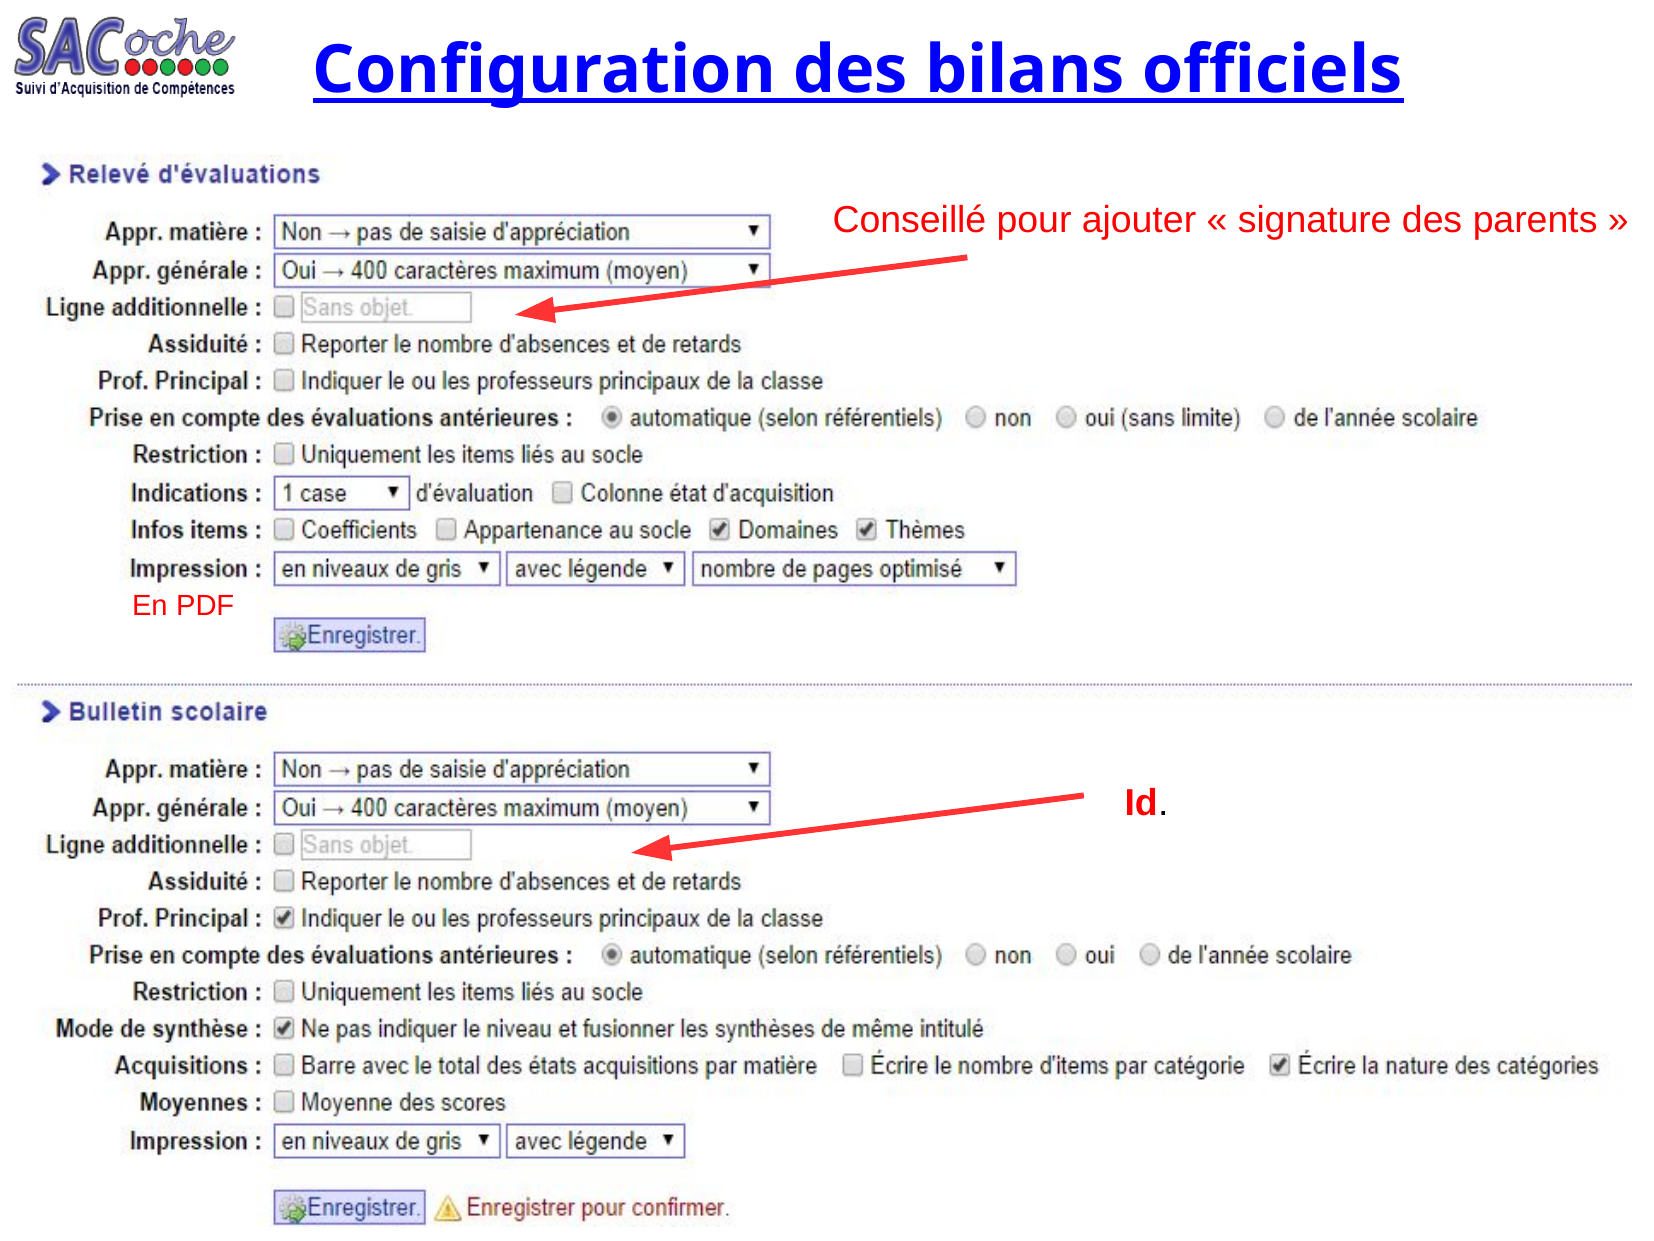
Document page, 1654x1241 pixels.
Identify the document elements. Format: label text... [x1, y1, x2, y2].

text_box Id. [1109, 774, 1184, 832]
title Configuration des bilans officiels [312, 0, 1512, 136]
picture [10, 13, 239, 99]
text_box En PDF [117, 581, 250, 629]
text_box Conseillé pour ajouter « signature des parents » [818, 190, 1644, 248]
picture [11, 154, 1632, 1227]
